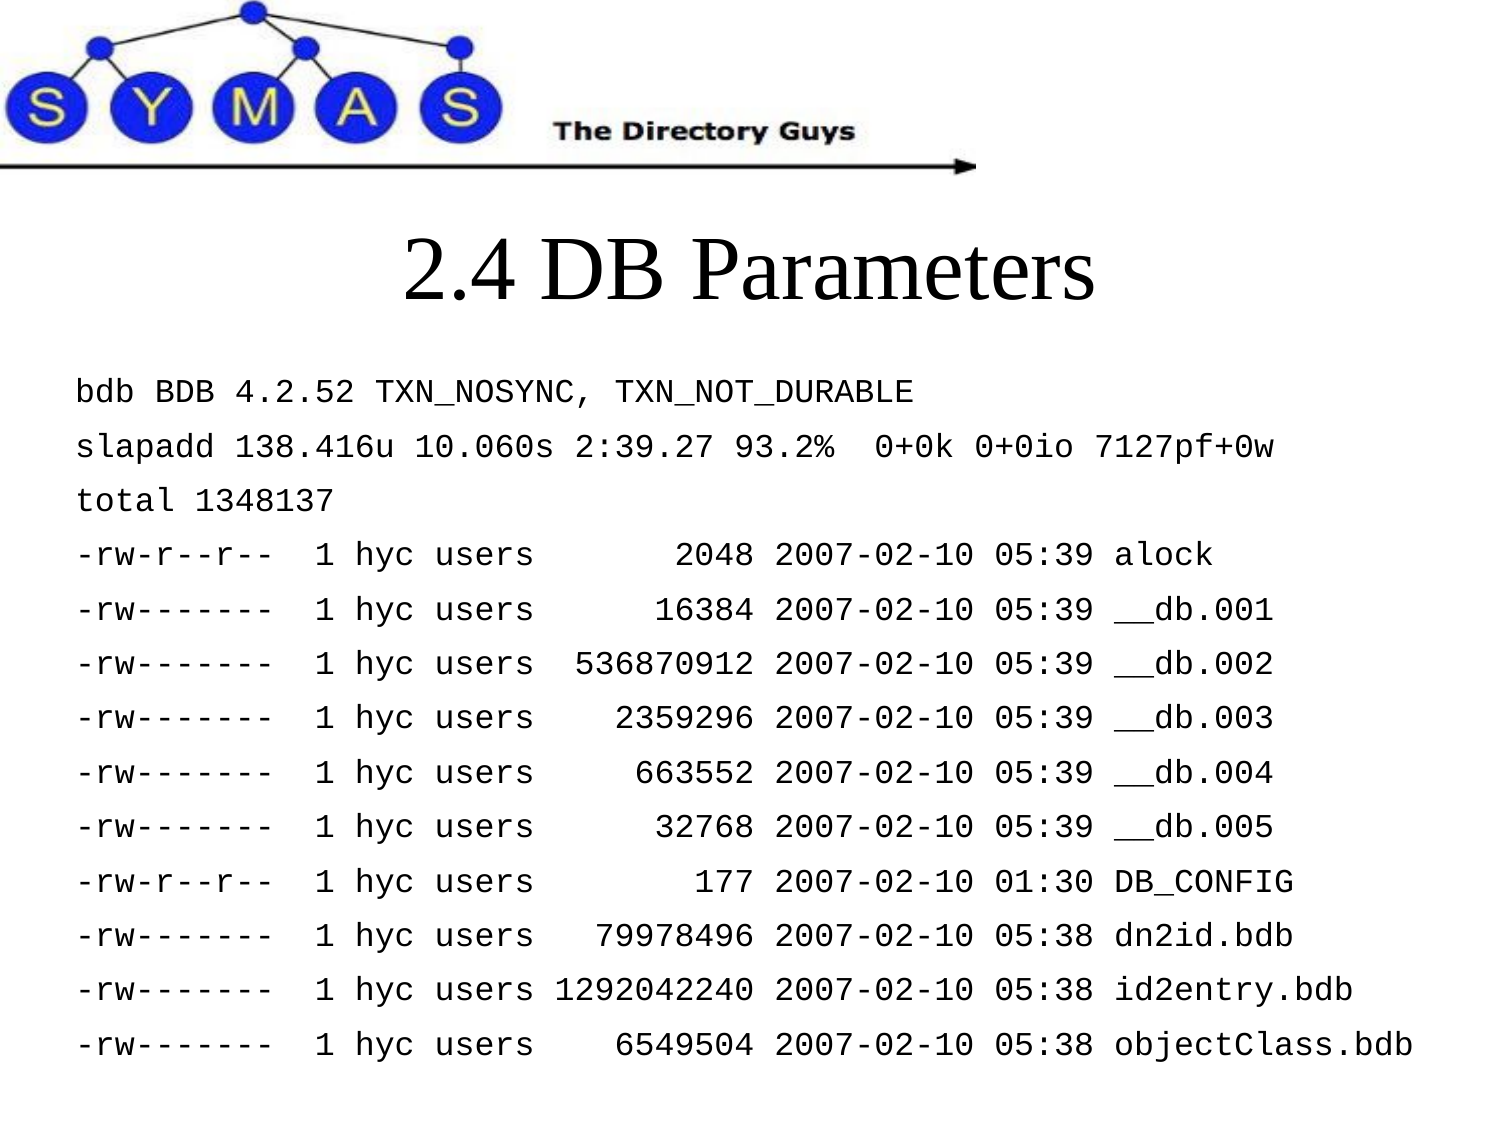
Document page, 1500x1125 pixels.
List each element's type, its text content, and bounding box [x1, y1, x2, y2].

list bdb BDB 4.2.52 TXN_NOSYNC, TXN_NOT_DURABLE slapadd 138.416u 10.060s 2:39.27 93.2% 0+0k 0+0io 7127pf+0w total 1348137 -rw-r--r-- 1 hyc users 2048 2007-02-10 05:39 alock -rw------- 1 hyc users 16384 2007-02-10 05:39 __db.001 -rw------- 1 hyc users 536870912 2007-02-10 05:39 __db.002 -rw------- 1 hyc users 2359296 2007-02-10 05:39 __db.003 -rw------- 1 hyc users 663552 2007-02-10 05:39 __db.004 -rw------- 1 hyc users 32768 2007-02-10 05:39 __db.005 -rw-r--r-- 1 hyc users 177 2007-02-10 01:30 DB_CONFIG -rw------- 1 hyc users 79978496 2007-02-10 05:38 dn2id.bdb -rw------- 1 hyc users 1292042240 2007-02-10 05:38 id2entry.bdb -rw------- 1 hyc users 6549504 2007-02-10 05:38 objectClass.bdb [75, 374, 1426, 1051]
title 2.4 DB Parameters [112, 187, 1388, 351]
picture [0, 0, 976, 188]
